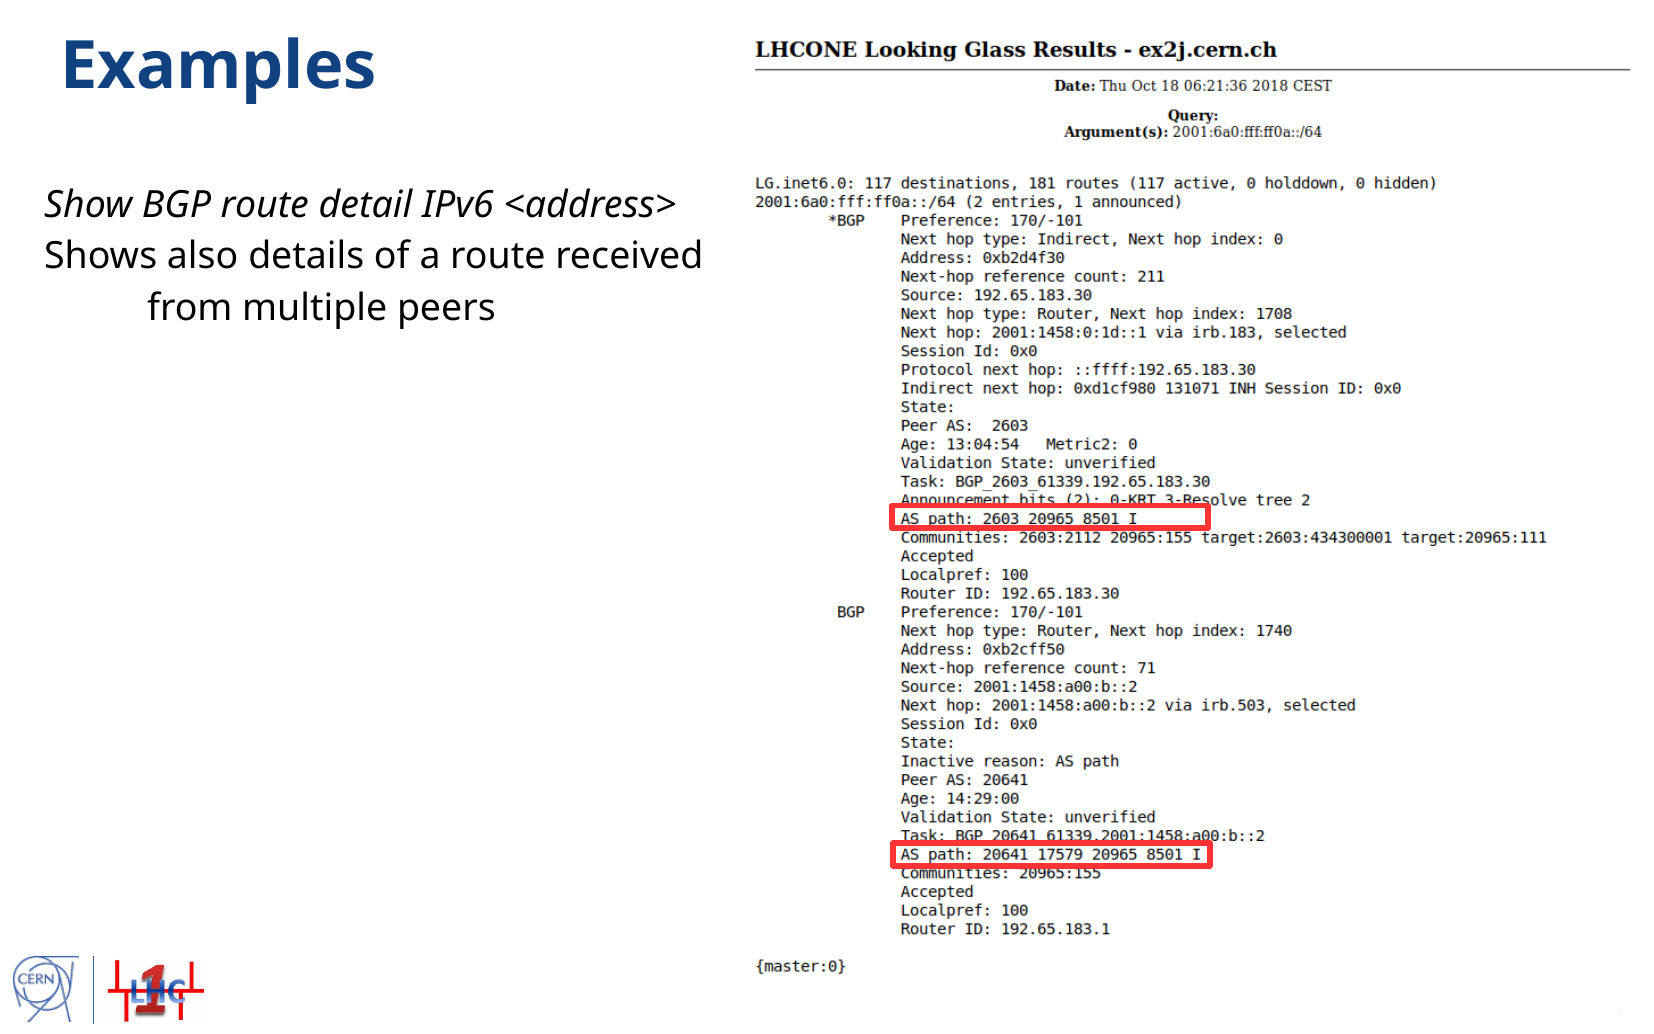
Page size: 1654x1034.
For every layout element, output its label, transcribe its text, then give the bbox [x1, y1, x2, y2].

text_box Show BGP route detail IPv6 <address> Shows also details of a route received from multiple peers [29, 170, 1585, 888]
title Examples [60, 0, 1528, 138]
picture [746, 13, 1640, 1011]
picture [13, 956, 79, 1032]
picture [102, 955, 208, 1027]
